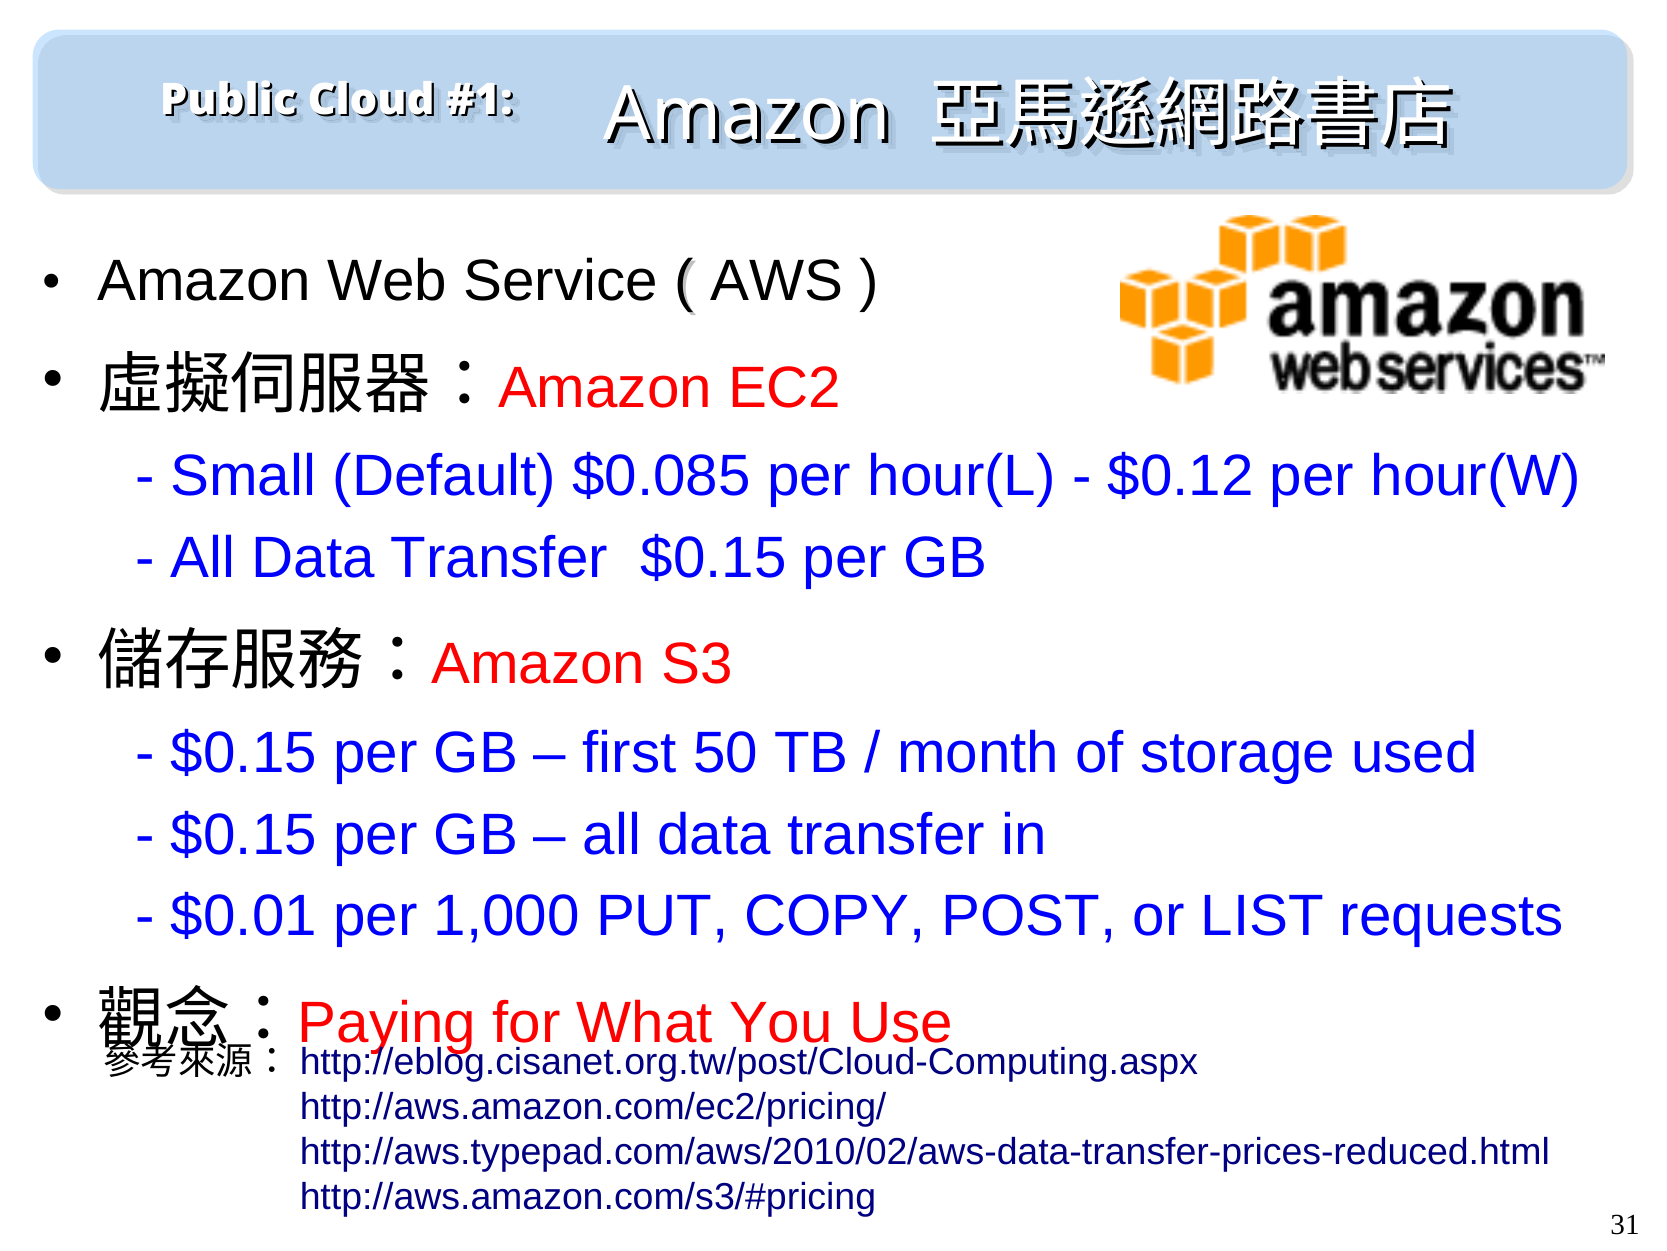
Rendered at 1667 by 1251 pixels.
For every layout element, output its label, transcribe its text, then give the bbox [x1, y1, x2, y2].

list Amazon Web Service ( AWS ) 虛擬伺服器：Amazon EC2 - Small (Default) $0.085 per hour(L) - $0.12 per hour(W) - All Data Transfer $0.15 per GB 儲存服務：Amazon S3 - $0.15 per GB – first 50 TB / month of storage used - $0.15 per GB – all data transfer in - $0.01 per 1,000 PUT, COPY, POST, or LIST requests 觀念：Paying for What You Use [41, 248, 1607, 1069]
text_box Public Cloud #1: Amazon 亞馬遜網路書店 [32, 29, 1628, 190]
text_box 參考來源：http://eblog.cisanet.org.tw/post/Cloud-Computing.aspx http://aws.amazon.com/ec2/pricing/ http://aws.typepad.com/aws/2010/02/aws-data-transfer-prices-reduced.html http://aws.amazon.com/s3/#pricing [88, 1029, 1654, 1225]
picture [1120, 215, 1605, 248]
